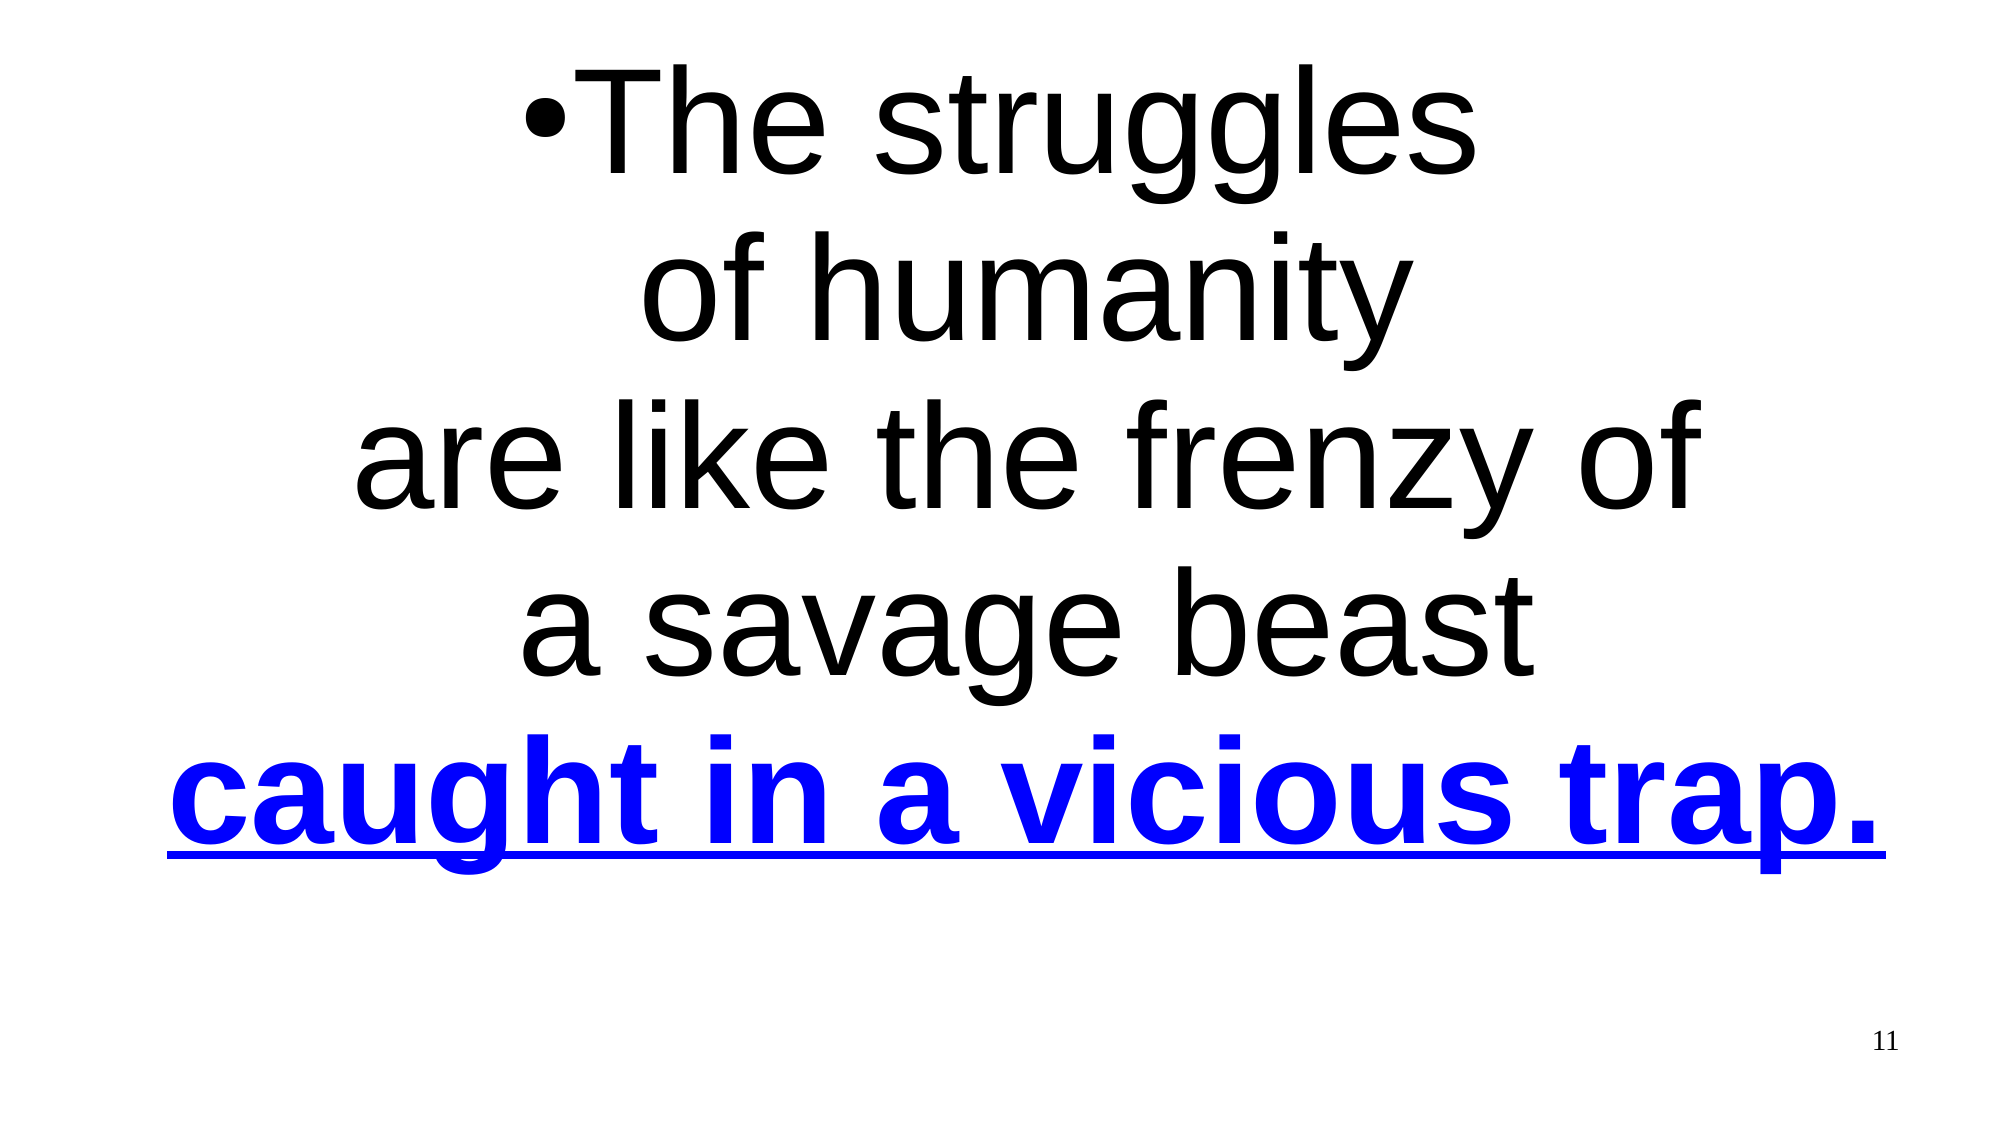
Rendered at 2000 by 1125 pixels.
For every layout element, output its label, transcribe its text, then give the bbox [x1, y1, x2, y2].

list The struggles of humanity are like the frenzy of a savage beast caught in a vicious trap. [37, 37, 1988, 1088]
